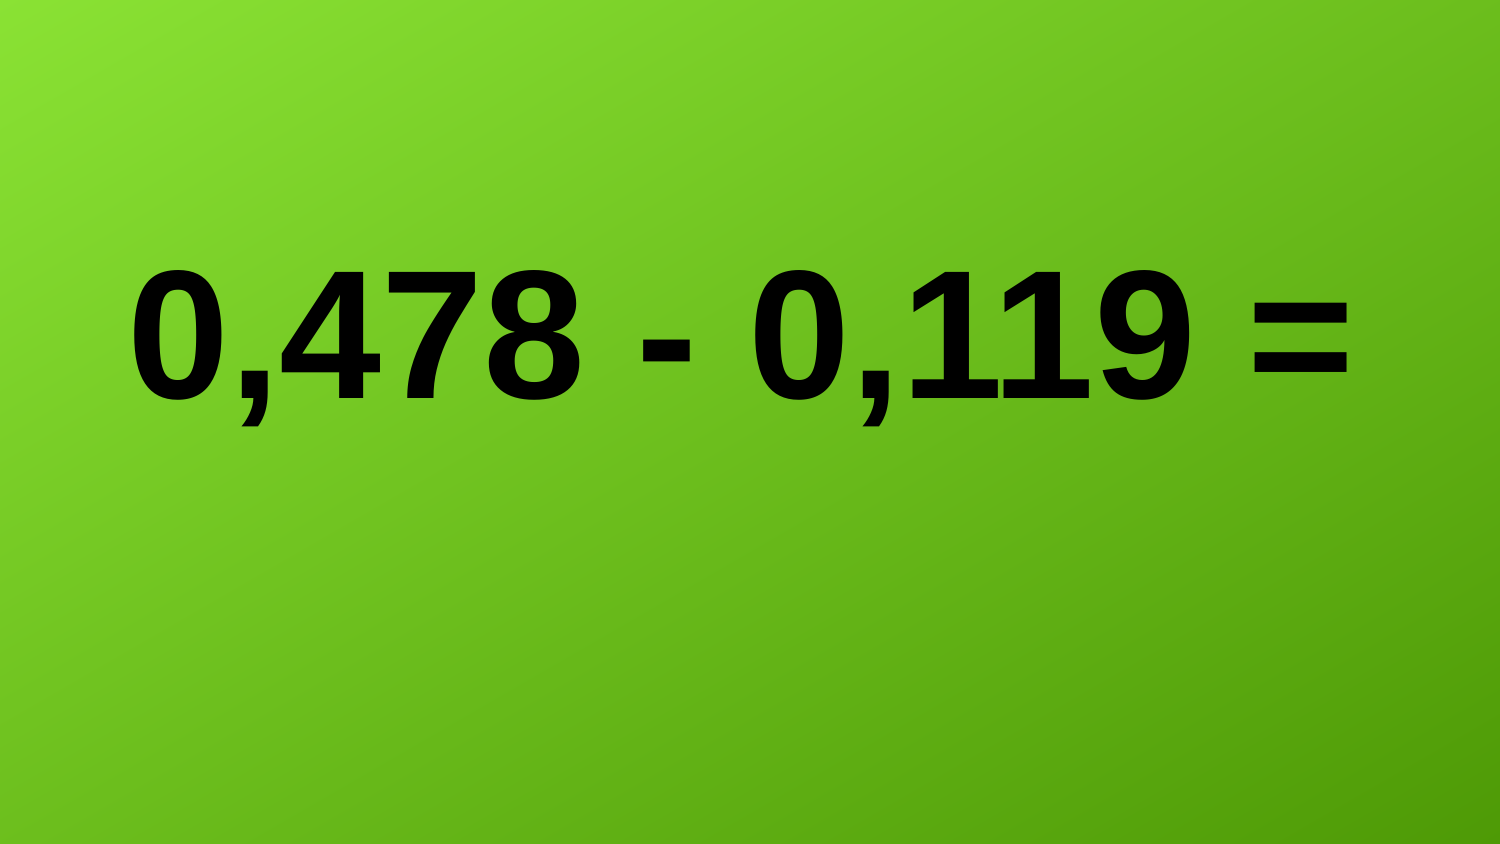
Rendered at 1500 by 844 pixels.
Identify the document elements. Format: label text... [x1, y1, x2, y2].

text_box 0,478 - 0,119 = [112, 259, 1388, 450]
